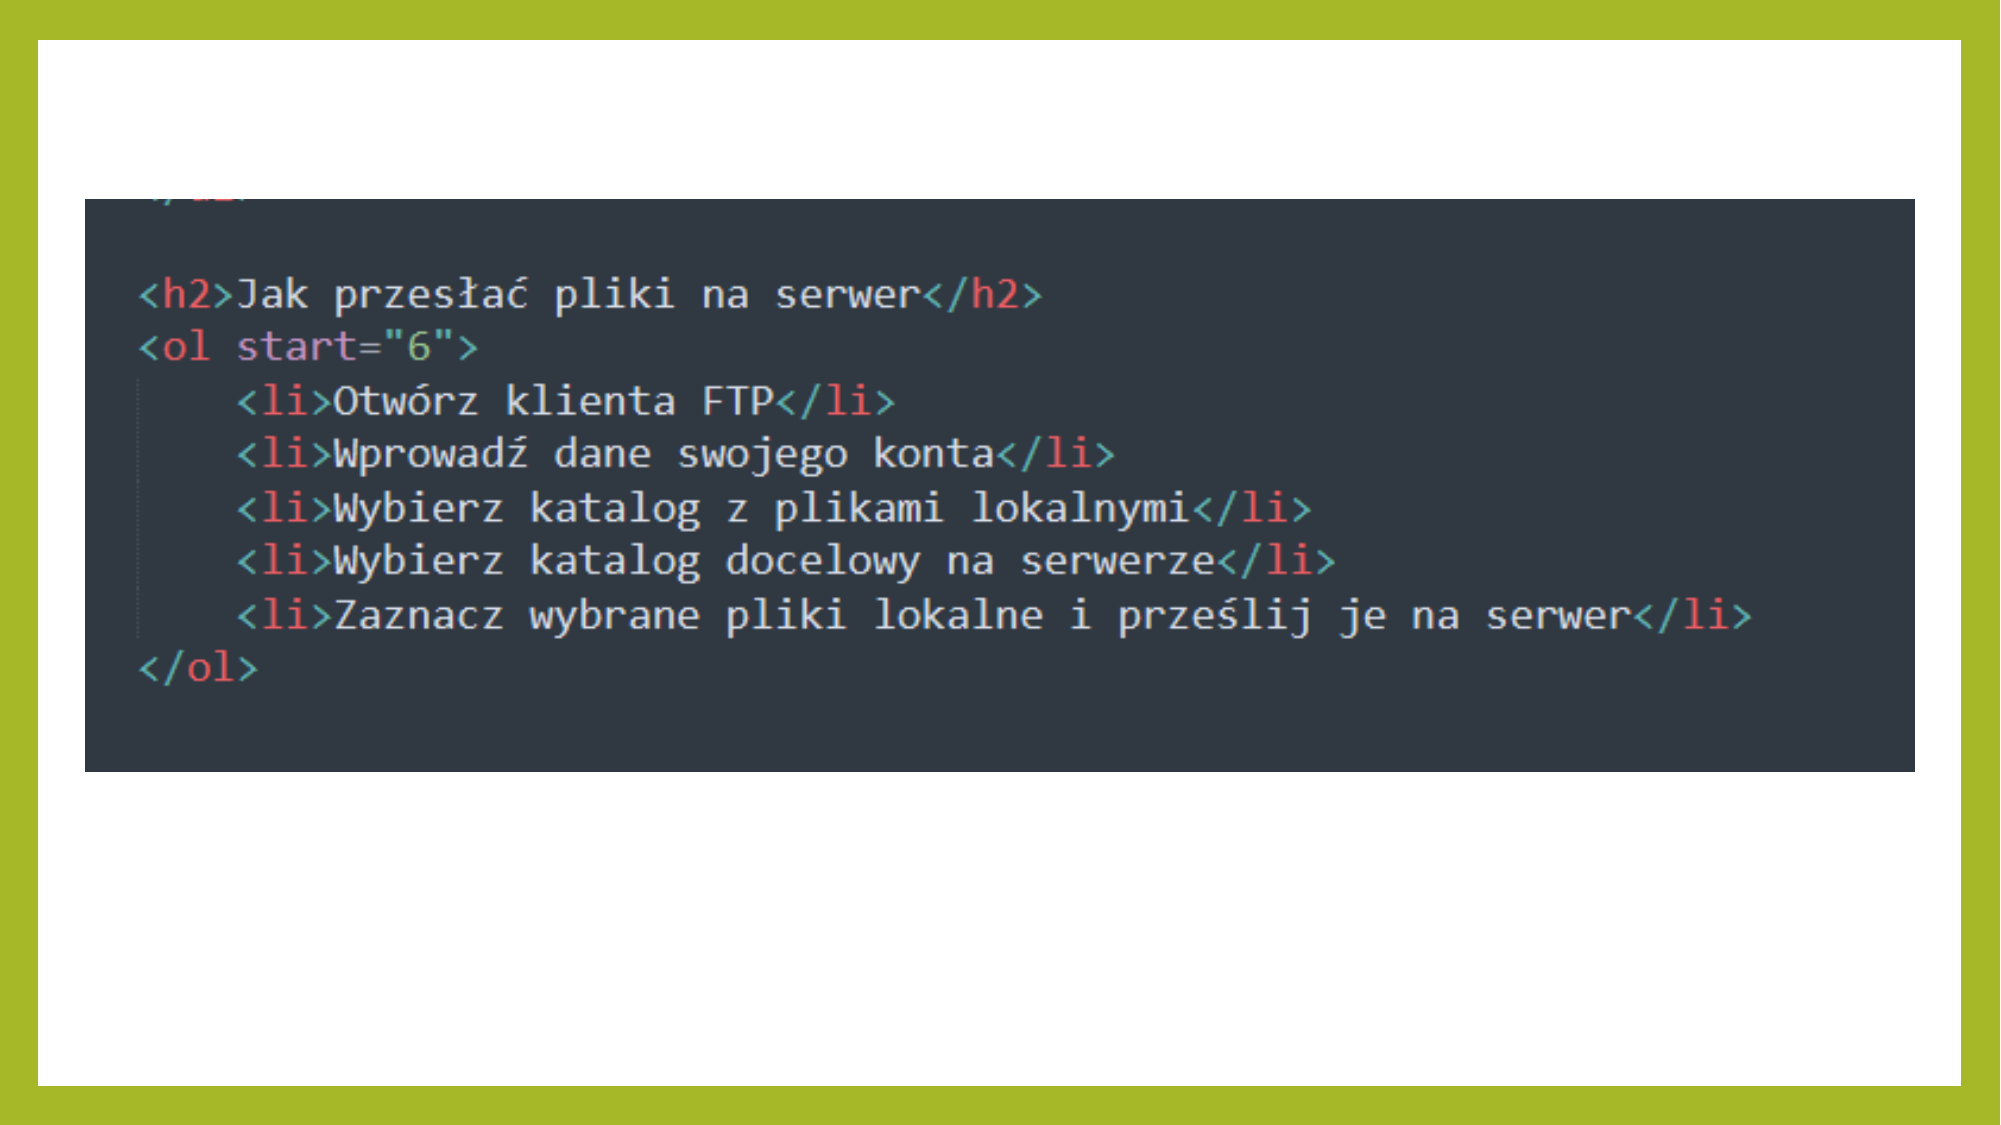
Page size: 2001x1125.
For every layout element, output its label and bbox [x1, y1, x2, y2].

picture [85, 199, 1915, 772]
